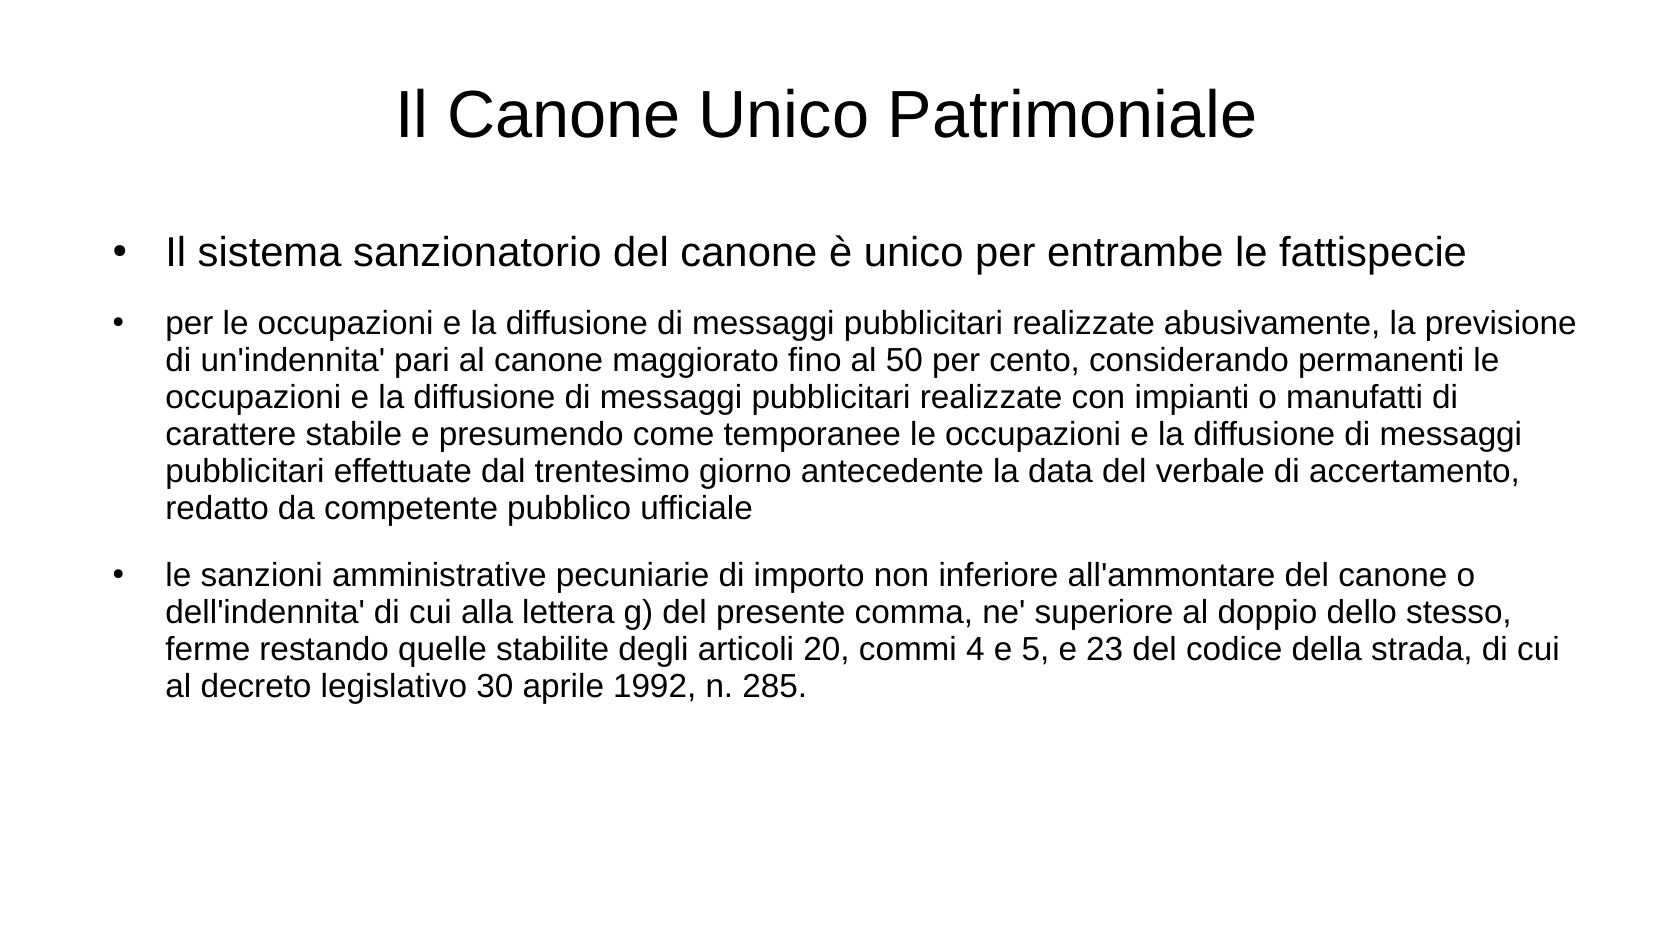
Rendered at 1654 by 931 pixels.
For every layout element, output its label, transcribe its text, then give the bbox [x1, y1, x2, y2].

list Il sistema sanzionatorio del canone è unico per entrambe le fattispecie per le occupazioni e la diffusione di messaggi pubblicitari realizzate abusivamente, la previsione di un'indennita' pari al canone maggiorato fino al 50 per cento, considerando permanenti le occupazioni e la diffusione di messaggi pubblicitari realizzate con impianti o manufatti di carattere stabile e presumendo come temporanee le occupazioni e la diffusione di messaggi pubblicitari effettuate dal trentesimo giorno antecedente la data del verbale di accertamento, redatto da competente pubblico ufficiale le sanzioni amministrative pecuniarie di importo non inferiore all'ammontare del canone o dell'indennita' di cui alla lettera g) del presente comma, ne' superiore al doppio dello stesso, ferme restando quelle stabilite degli articoli 20, commi 4 e 5, e 23 del codice della strada, di cui al decreto legislativo 30 aprile 1992, n. 285. [94, 228, 1583, 768]
title Il Canone Unico Patrimoniale [82, 37, 1571, 193]
